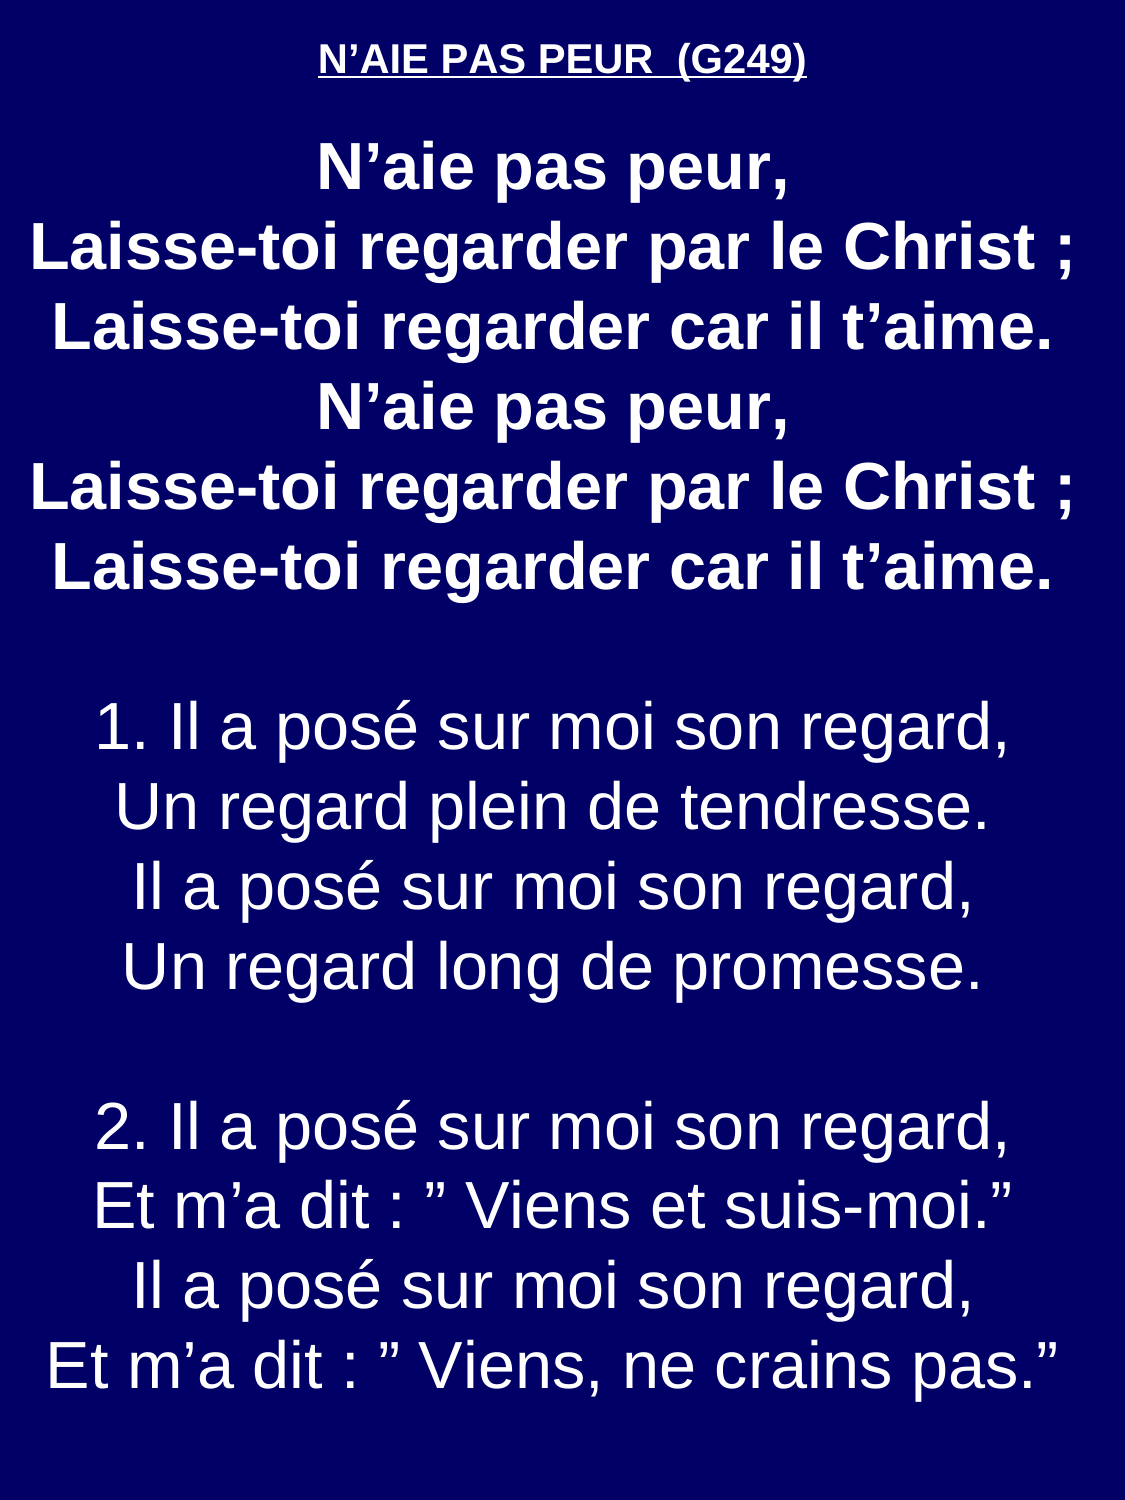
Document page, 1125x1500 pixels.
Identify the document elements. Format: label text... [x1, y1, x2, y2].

text_box N’AIE PAS PEUR (G249) N’aie pas peur, Laisse-toi regarder par le Christ ; Laisse-toi regarder car il t’aime. N’aie pas peur, Laisse-toi regarder par le Christ ; Laisse-toi regarder car il t’aime. 1. Il a posé sur moi son regard, Un regard plein de tendresse. Il a posé sur moi son regard, Un regard long de promesse. 2. Il a posé sur moi son regard, Et m’a dit : ” Viens et suis-moi.” Il a posé sur moi son regard, Et m’a dit : ” Viens, ne crains pas.” [0, 23, 1125, 1480]
